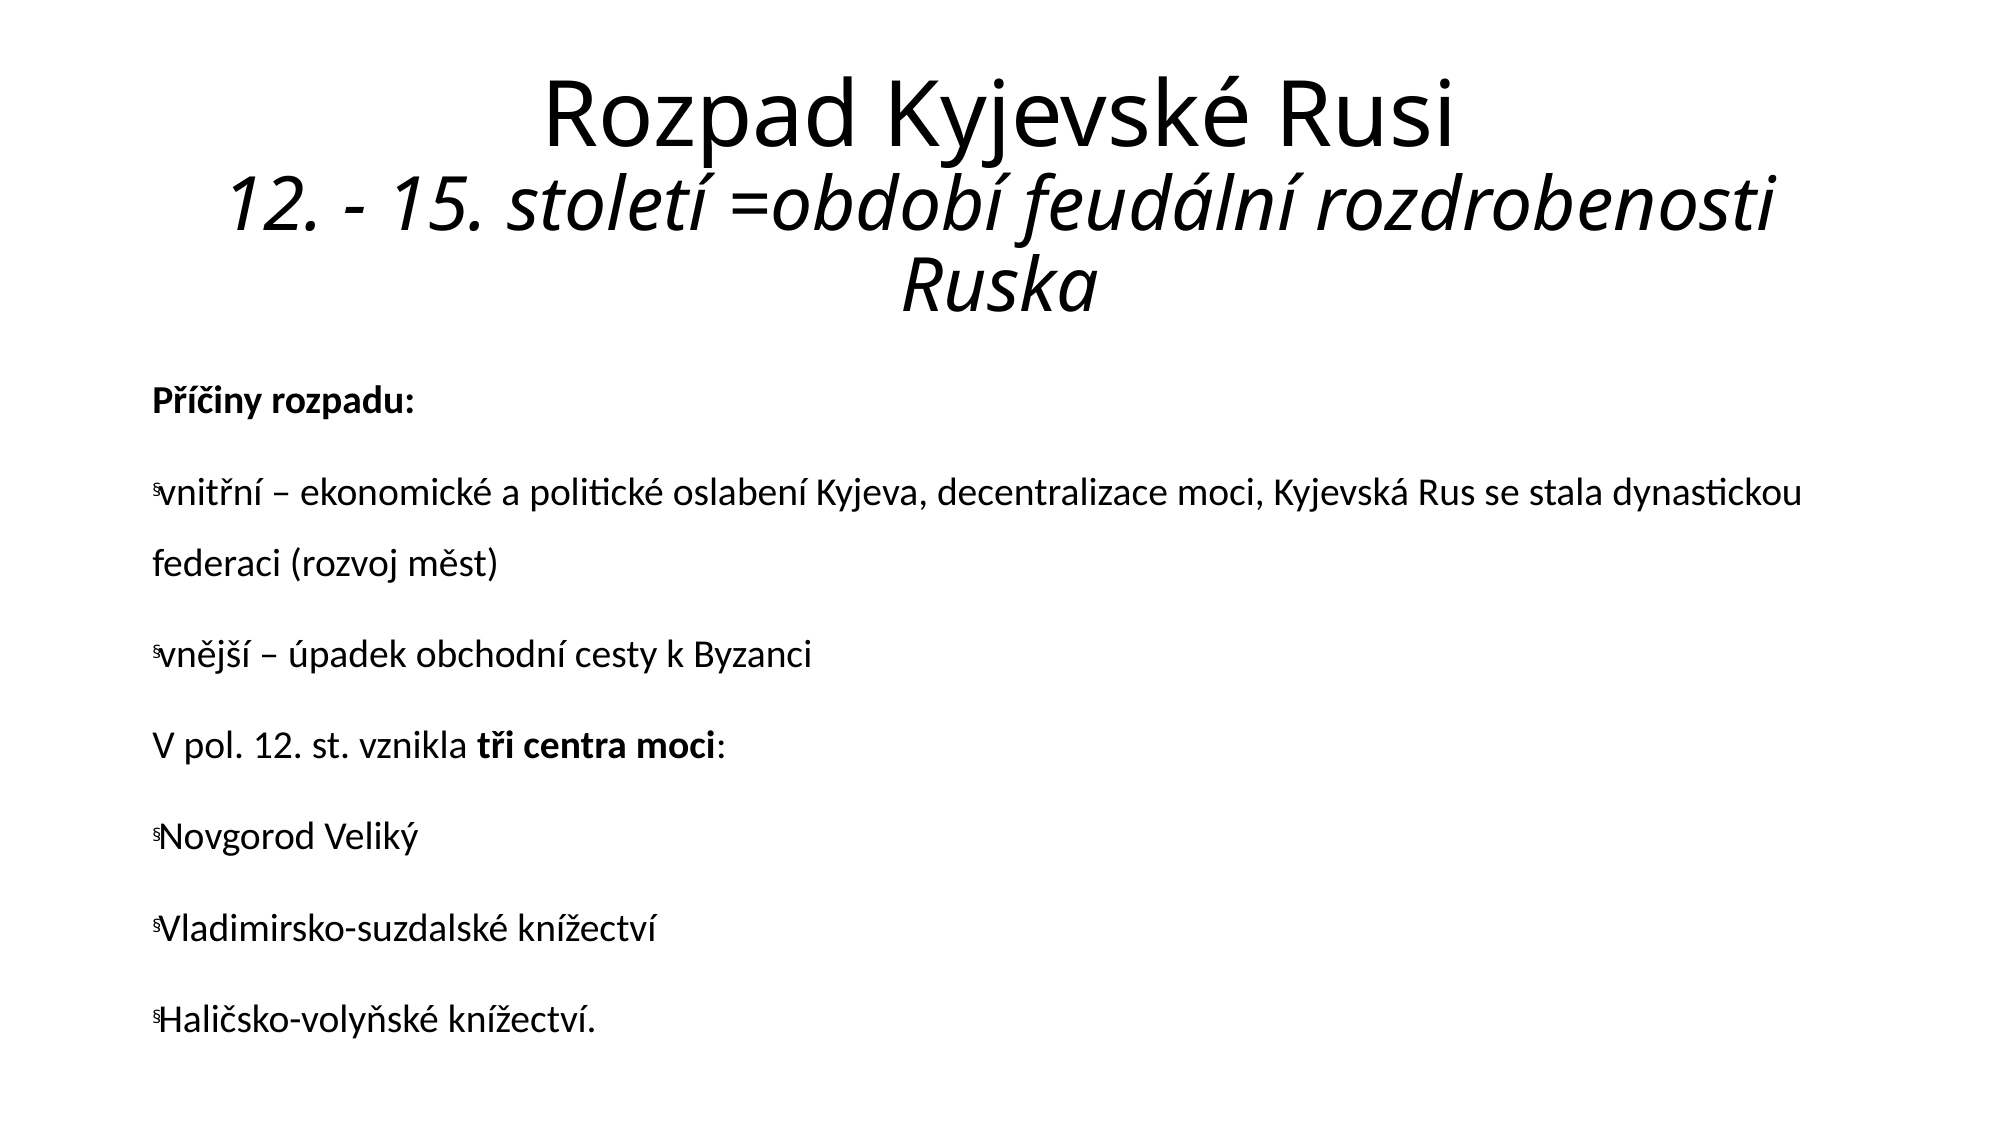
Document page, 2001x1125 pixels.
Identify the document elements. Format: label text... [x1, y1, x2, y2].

list Příčiny rozpadu: vnitřní – ekonomické a politické oslabení Kyjeva, decentralizace moci, Kyjevská Rus se stala dynastickou federaci (rozvoj měst) vnější – úpadek obchodní cesty k Byzanci V pol. 12. st. vznikla tři centra moci: Novgorod Veliký Vladimirsko-suzdalské knížectví Haličsko-volyňské knížectví. [137, 343, 1863, 1057]
title Rozpad Kyjevské Rusi 12. - 15. století =období feudální rozdrobenosti Ruska [137, 59, 1863, 316]
